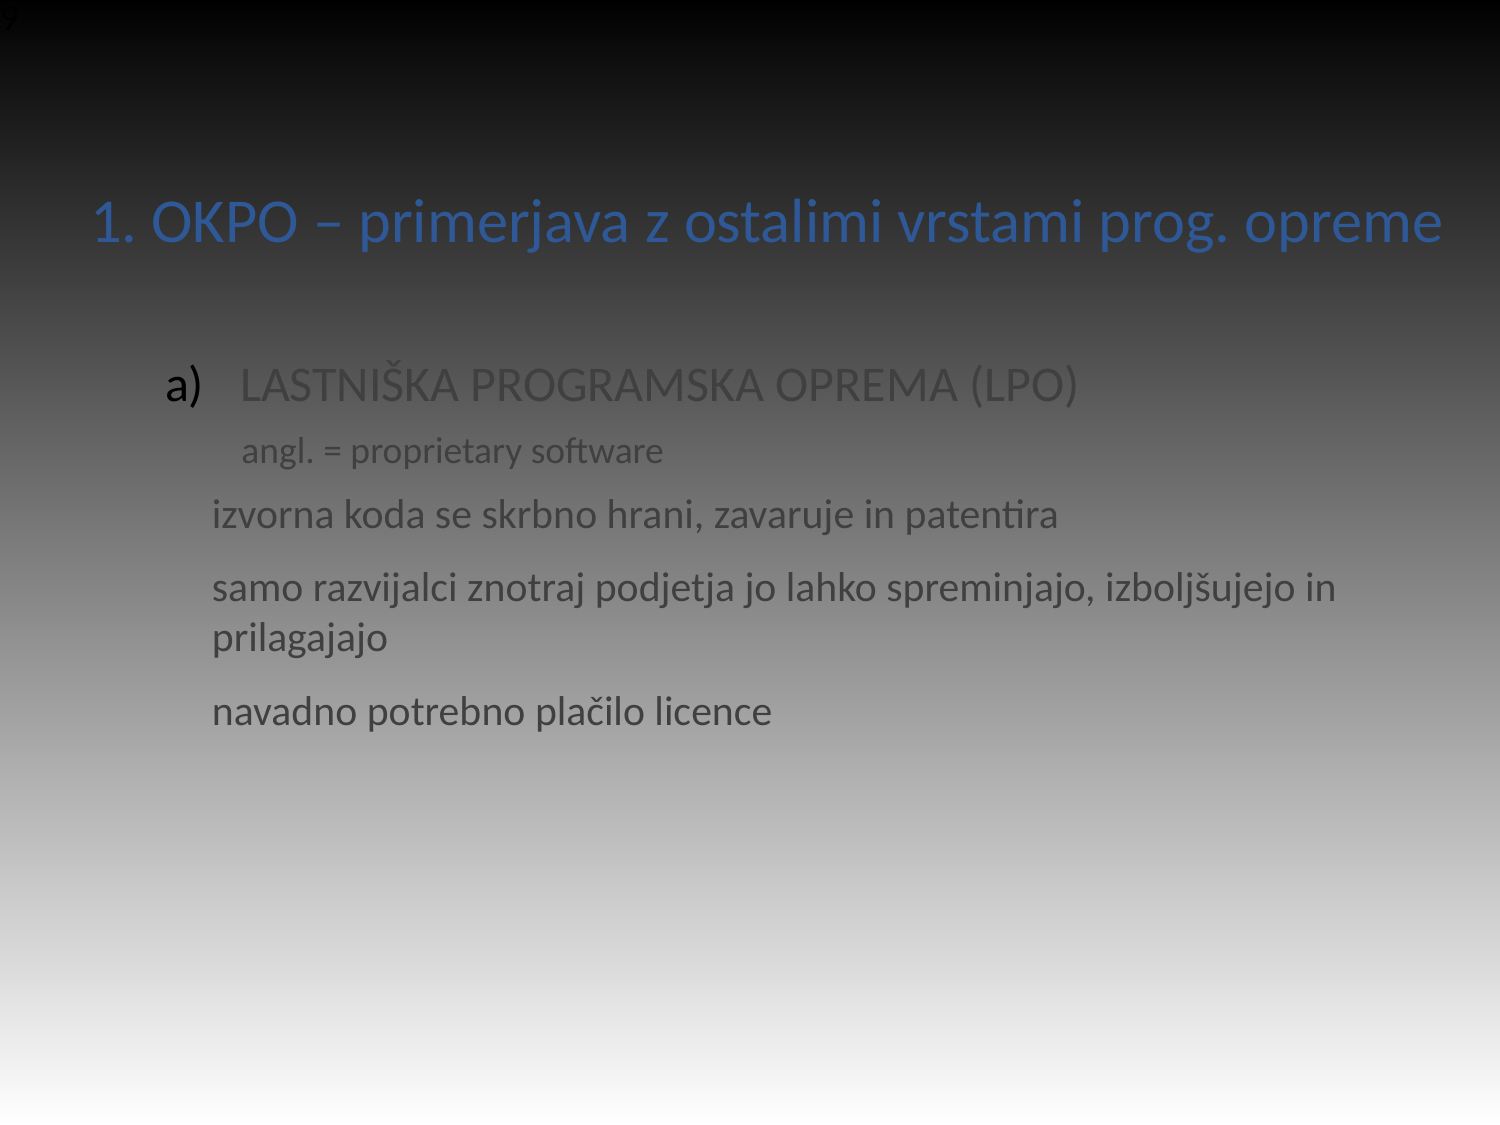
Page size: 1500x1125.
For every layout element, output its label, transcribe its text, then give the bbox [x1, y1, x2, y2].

list LASTNIŠKA PROGRAMSKA OPREMA (LPO) angl. = proprietary software izvorna koda se skrbno hrani, zavaruje in patentira samo razvijalci znotraj podjetja jo lahko spreminjajo, izboljšujejo in prilagajajo navadno potrebno plačilo licence [75, 262, 1425, 1005]
title 1. OKPO – primerjava z ostalimi vrstami prog. opreme [75, 0, 1471, 263]
